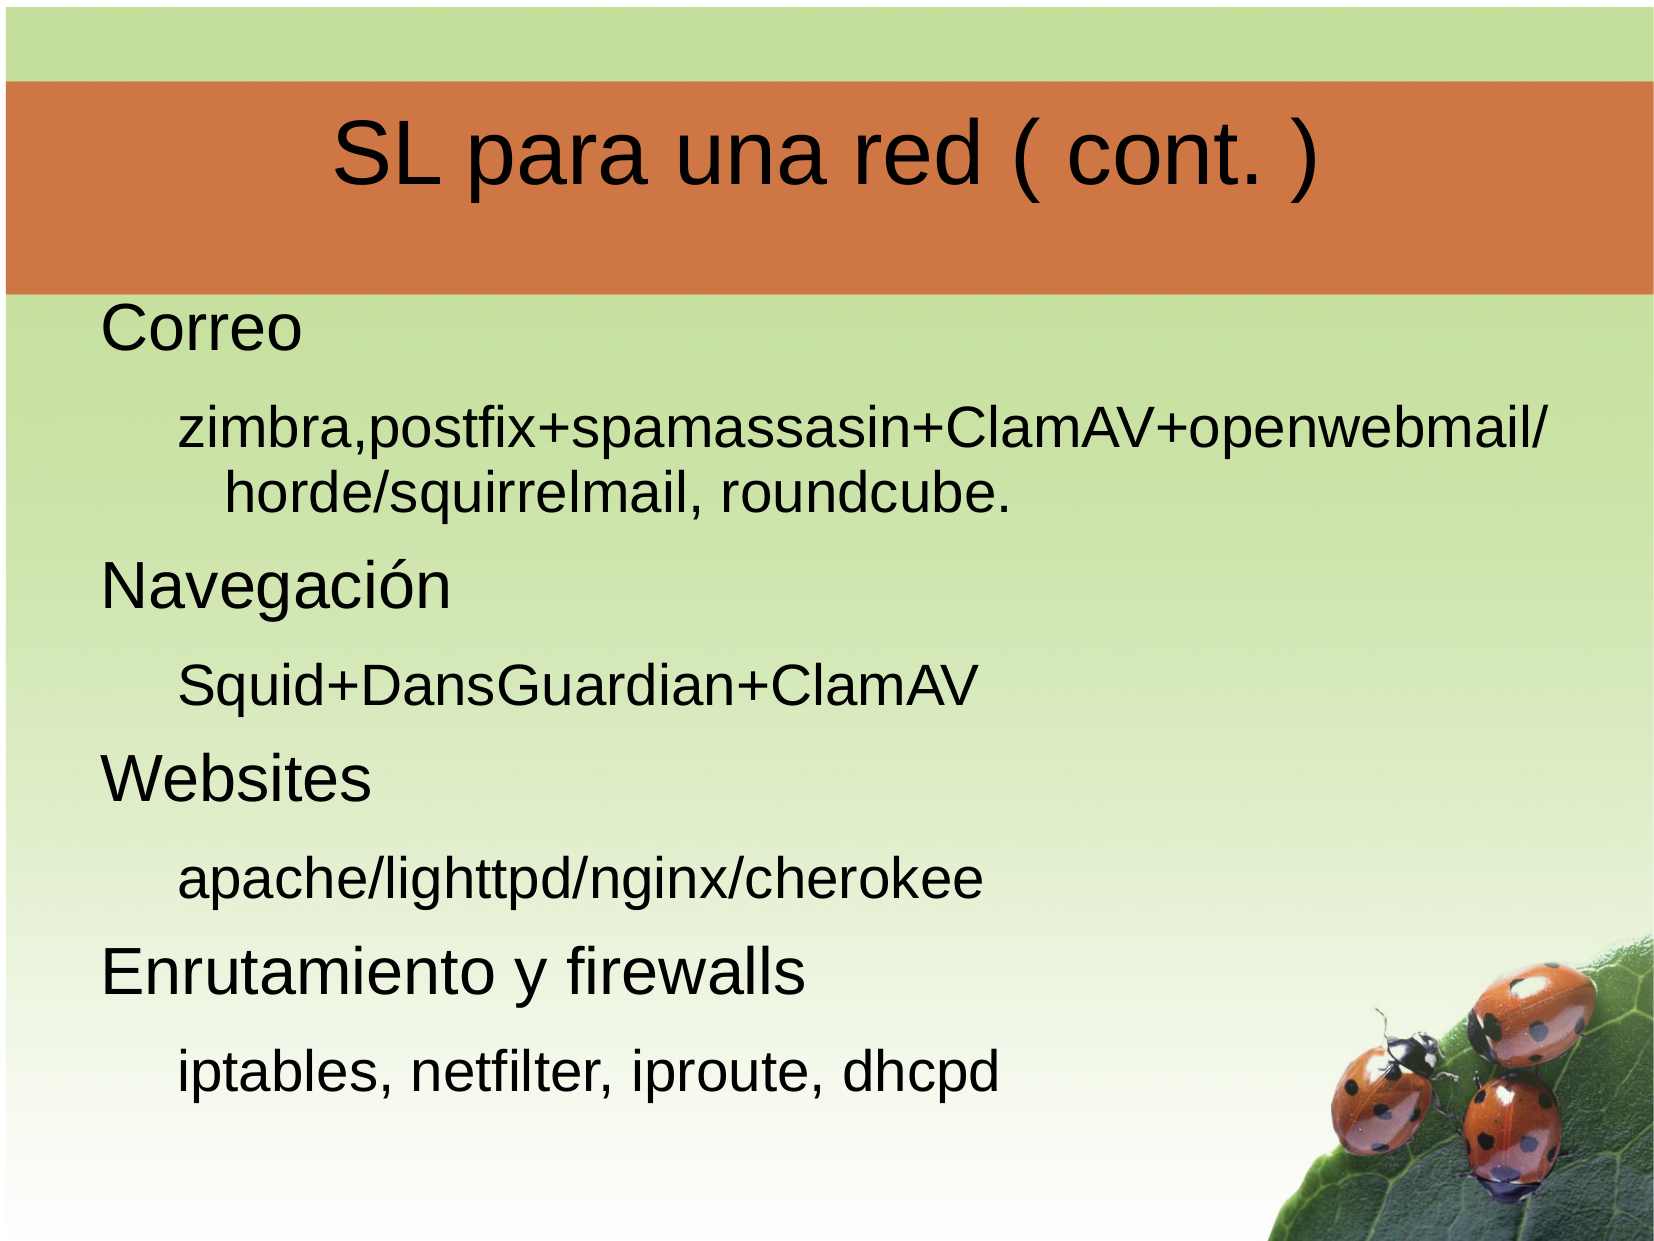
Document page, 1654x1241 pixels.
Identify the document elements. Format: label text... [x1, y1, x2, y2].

title SL para una red ( cont. ) [82, 56, 1571, 250]
list Correo zimbra,postfix+spamassasin+ClamAV+openwebmail/horde/squirrelmail, roundcube. Navegación Squid+DansGuardian+ClamAV Websites apache/lighttpd/nginx/cherokee Enrutamiento y firewalls iptables, netfilter, iproute, dhcpd [82, 290, 1571, 1104]
picture [5, 7, 1654, 1241]
